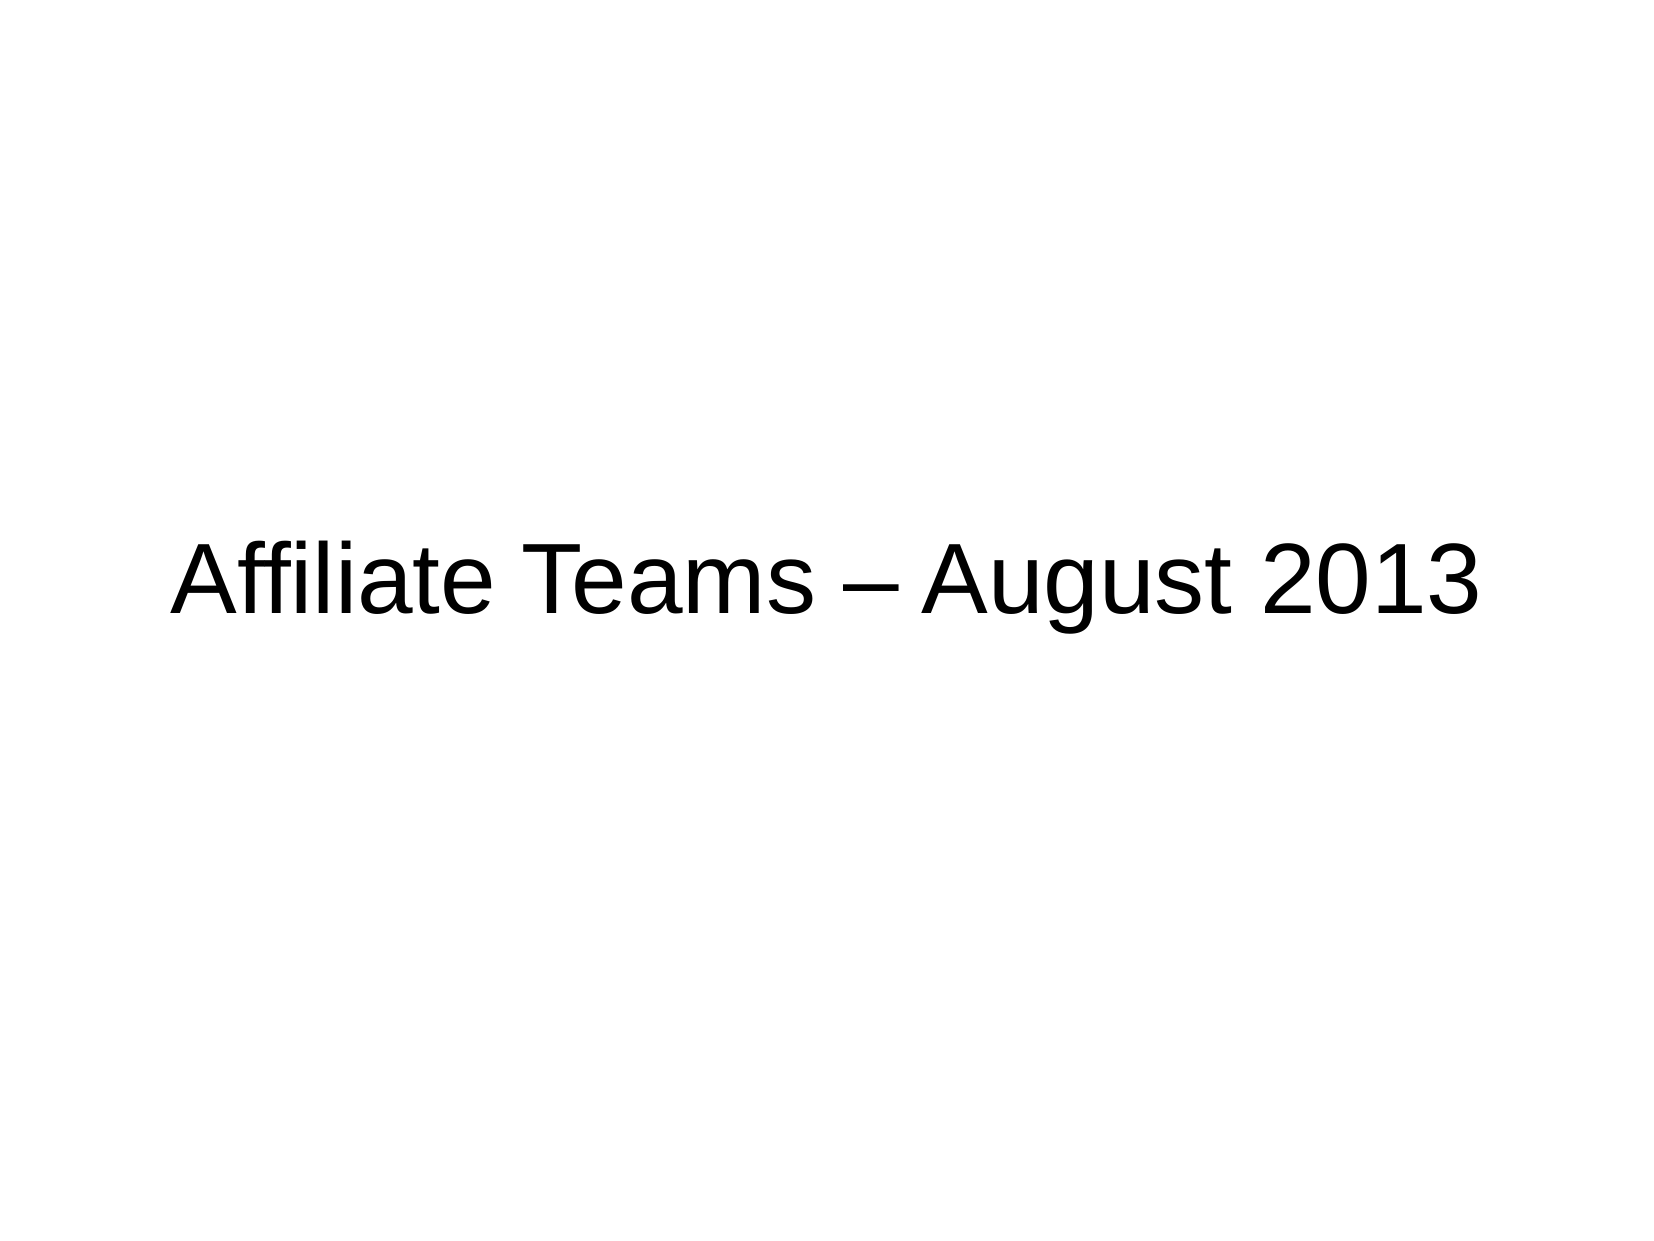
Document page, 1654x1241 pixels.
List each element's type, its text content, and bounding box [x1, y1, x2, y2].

subtitle Affiliate Teams – August 2013 [82, 49, 1571, 1109]
